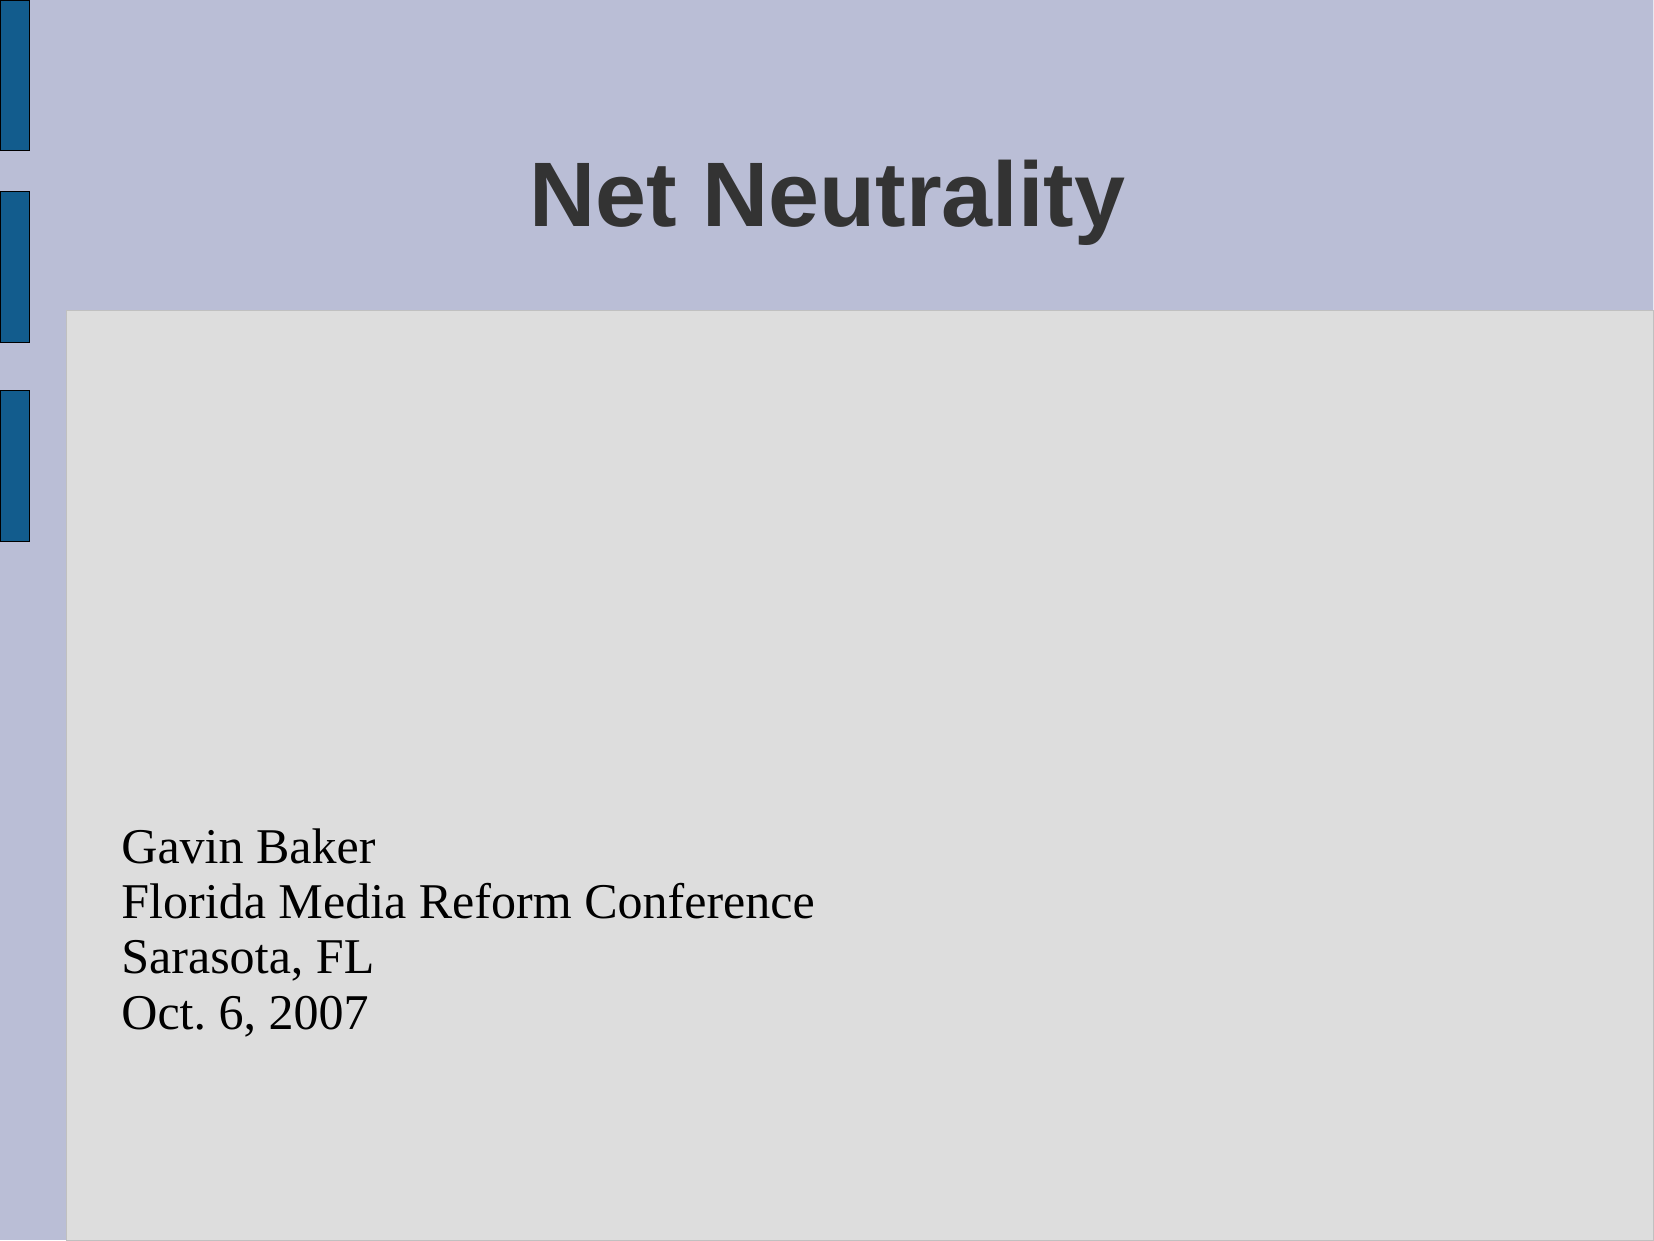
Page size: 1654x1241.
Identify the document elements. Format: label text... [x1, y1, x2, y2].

subtitle Gavin Baker Florida Media Reform Conference Sarasota, FL Oct. 6, 2007 [121, 344, 1534, 1127]
title Net Neutrality [121, 91, 1534, 299]
